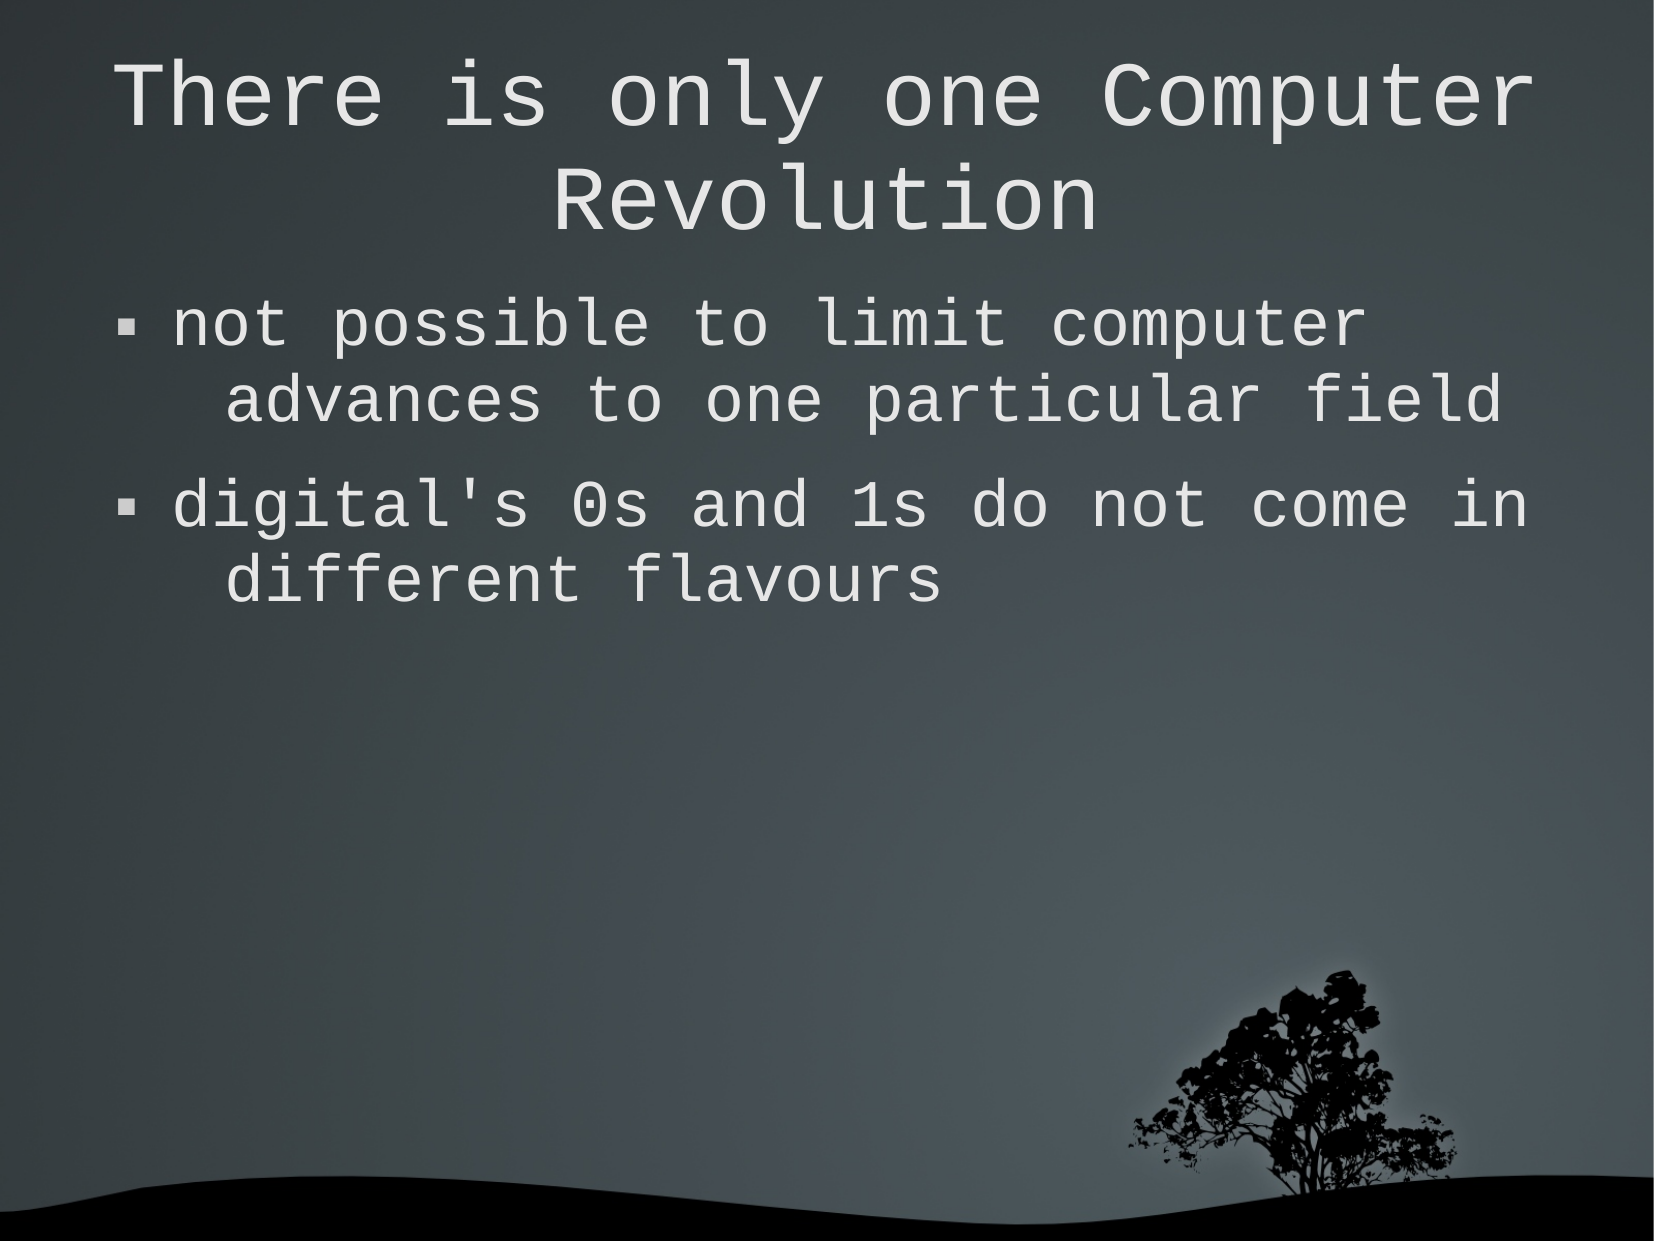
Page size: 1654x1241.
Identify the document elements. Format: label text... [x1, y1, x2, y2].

picture [0, 0, 1654, 1241]
list not possible to limit computer advances to one particular field digital's 0s and 1s do not come in different flavours [82, 290, 1571, 1094]
title There is only one Computer Revolution [82, 48, 1571, 258]
